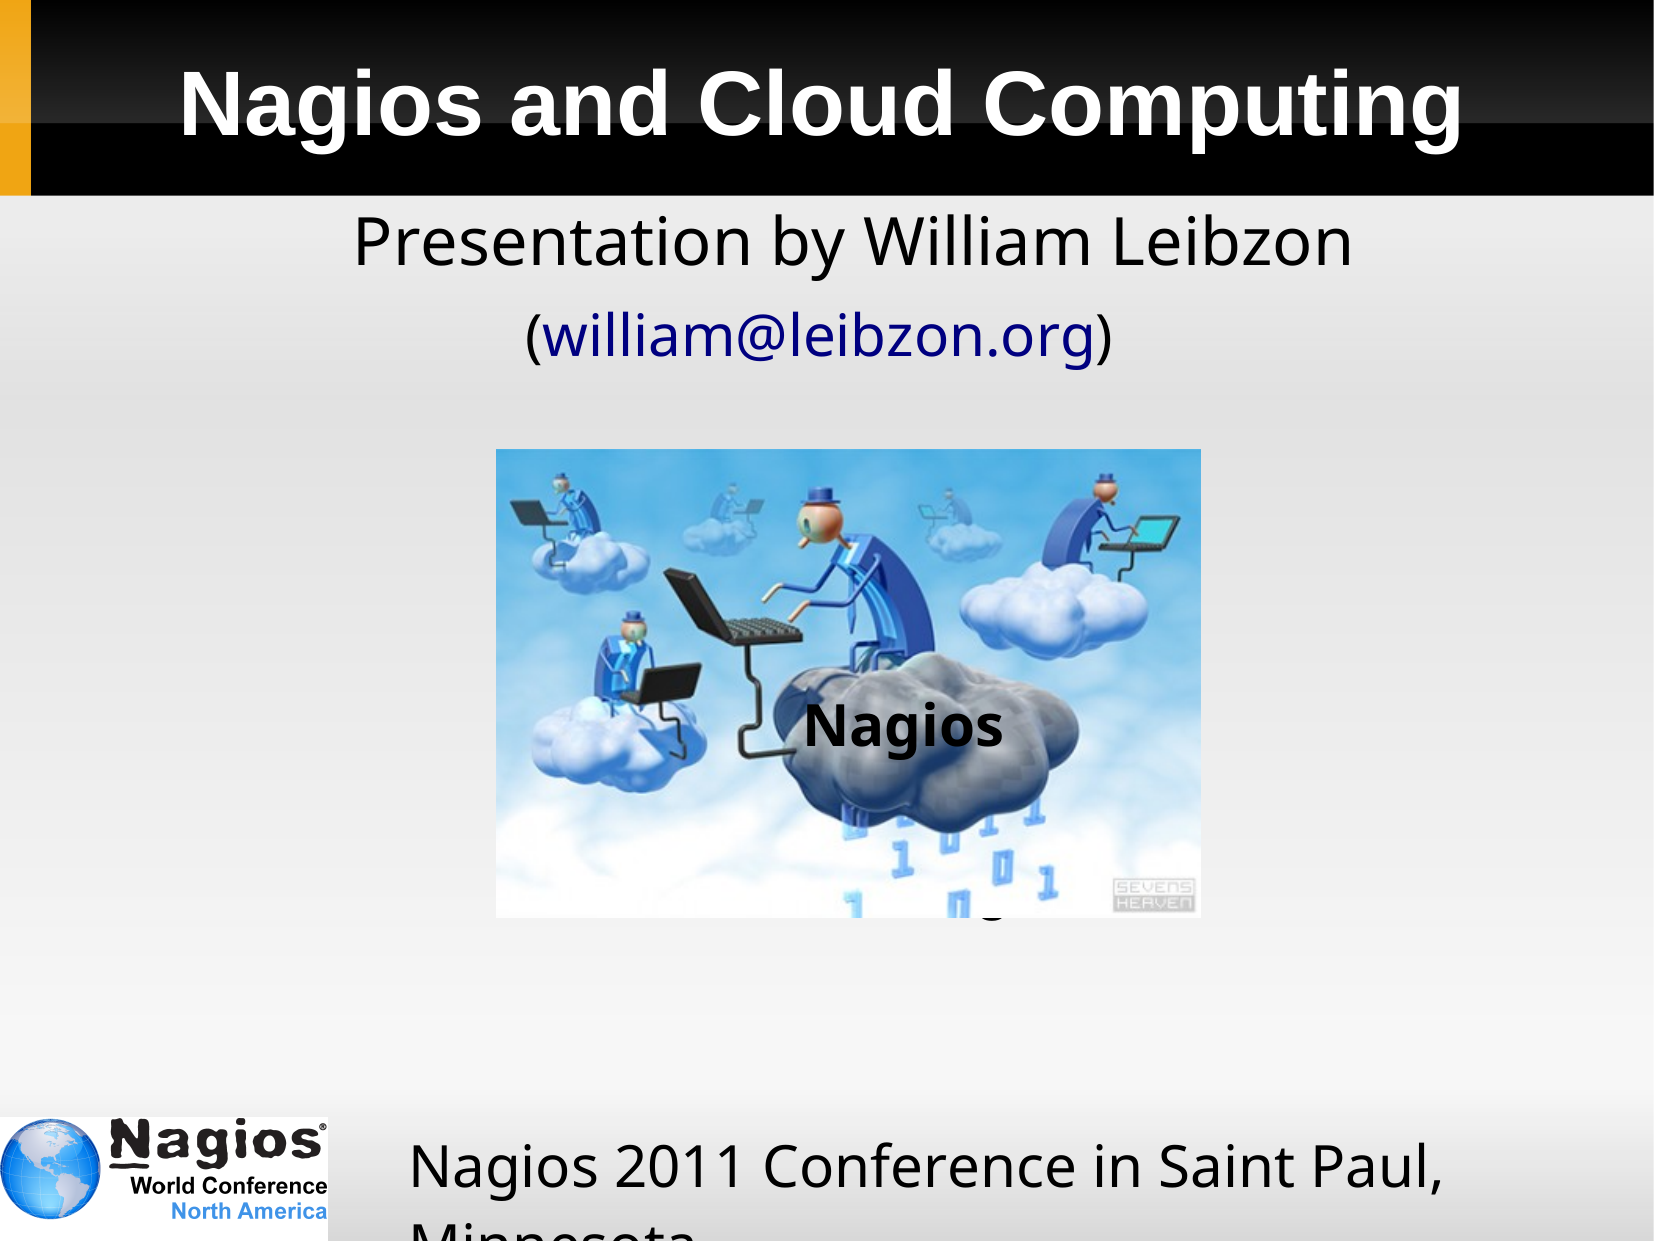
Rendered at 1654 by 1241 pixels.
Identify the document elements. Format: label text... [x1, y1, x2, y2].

title Nagios and Cloud Computing [76, 0, 1565, 194]
text_box Nagios 2011 Conference in Saint Paul, Minnesota [337, 1125, 1654, 1214]
picture [496, 449, 1201, 918]
picture [0, 0, 1654, 1241]
list Presentation by William Leibzon (william@leibzon.org) Thanks for being here! [75, 194, 1576, 1013]
picture [446, 1231, 450, 1241]
text_box Nagios [787, 677, 1088, 775]
picture [418, 1230, 422, 1241]
